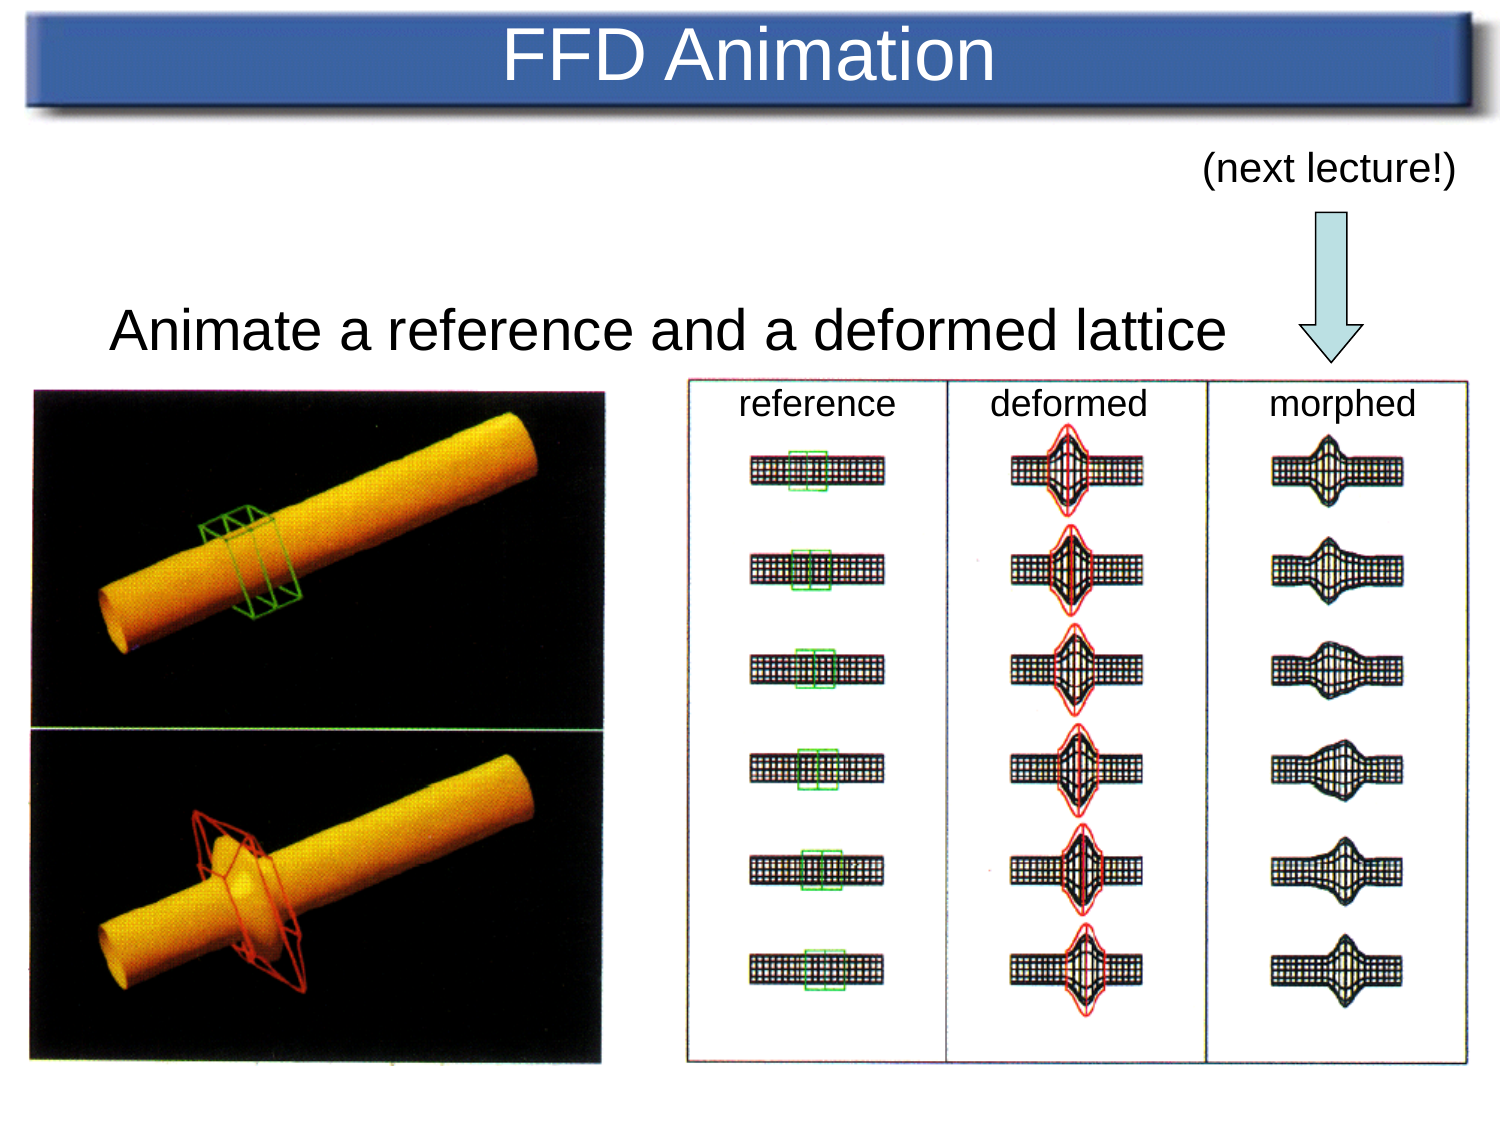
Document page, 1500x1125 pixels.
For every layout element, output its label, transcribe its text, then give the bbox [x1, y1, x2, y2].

text_box reference [723, 371, 912, 433]
text_box (next lecture!) [1187, 133, 1473, 199]
text_box Animate a reference and a deformed lattice [94, 284, 1463, 371]
text_box [1299, 212, 1363, 363]
chart [28, 372, 1479, 1066]
title FFD Animation [75, 0, 1426, 103]
picture [24, 9, 1500, 125]
text_box morphed [1254, 371, 1432, 433]
text_box deformed [975, 371, 1164, 433]
